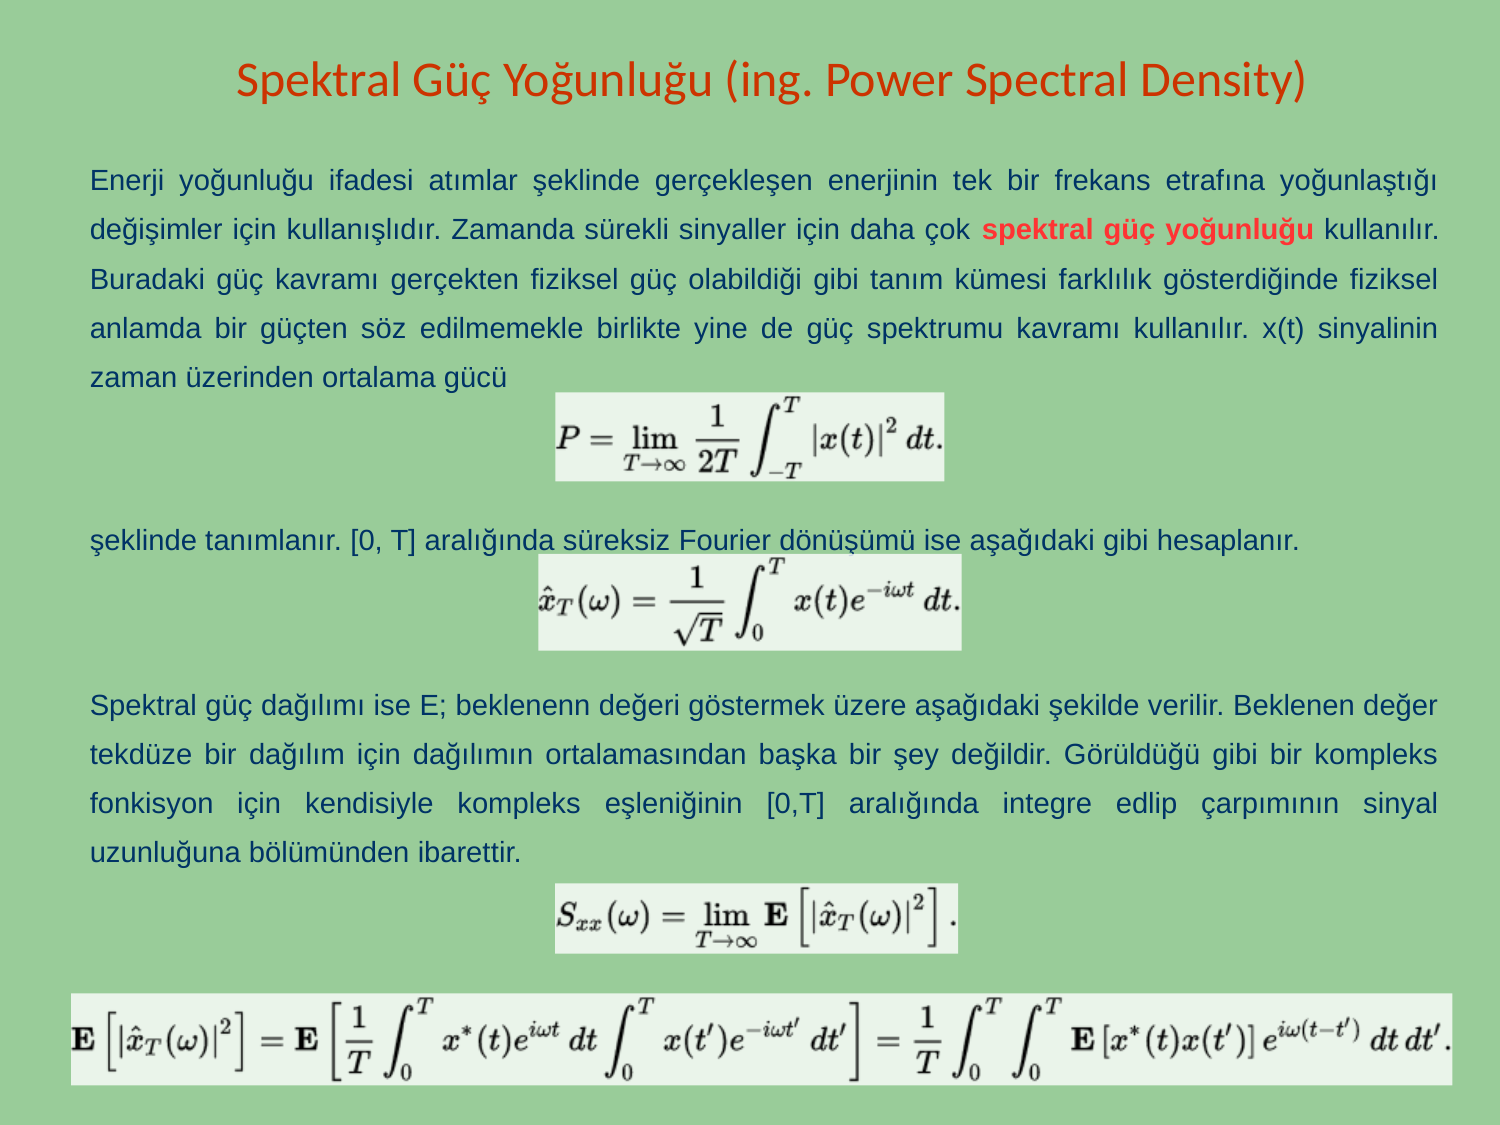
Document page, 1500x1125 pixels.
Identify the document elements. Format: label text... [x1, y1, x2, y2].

picture [71, 993, 1453, 1086]
picture [538, 553, 962, 651]
text_box Spektral güç dağılımı ise E; beklenenn değeri göstermek üzere aşağıdaki şekilde verilir. Beklenen değer tekdüze bir dağılım için dağılımın ortalamasından başka bir şey değildir. Görüldüğü gibi bir kompleks fonkisyon için kendisiyle kompleks eşleniğinin [0,T] aralığında integre edlip çarpımının sinyal uzunluğuna bölümünden ibarettir. [75, 665, 1456, 861]
picture [555, 392, 945, 482]
text_box Enerji yoğunluğu ifadesi atımlar şeklinde gerçekleşen enerjinin tek bir frekans etrafına yoğunlaştığı değişimler için kullanışlıdır. Zamanda sürekli sinyaller için daha çok spektral güç yoğunluğu kullanılır. Buradaki güç kavramı gerçekten fiziksel güç olabildiği gibi tanım kümesi farklılık gösterdiğinde fiziksel anlamda bir güçten söz edilmemekle birlikte yine de güç spektrumu kavramı kullanılır. x(t) sinyalinin zaman üzerinden ortalama gücü [75, 140, 1456, 402]
title Spektral Güç Yoğunluğu (ing. Power Spectral Density) [135, 28, 1410, 140]
text_box şeklinde tanımlanır. [0, T] aralığında süreksiz Fourier dönüşümü ise aşağıdaki gibi hesaplanır. [75, 499, 1456, 564]
picture [555, 883, 959, 954]
